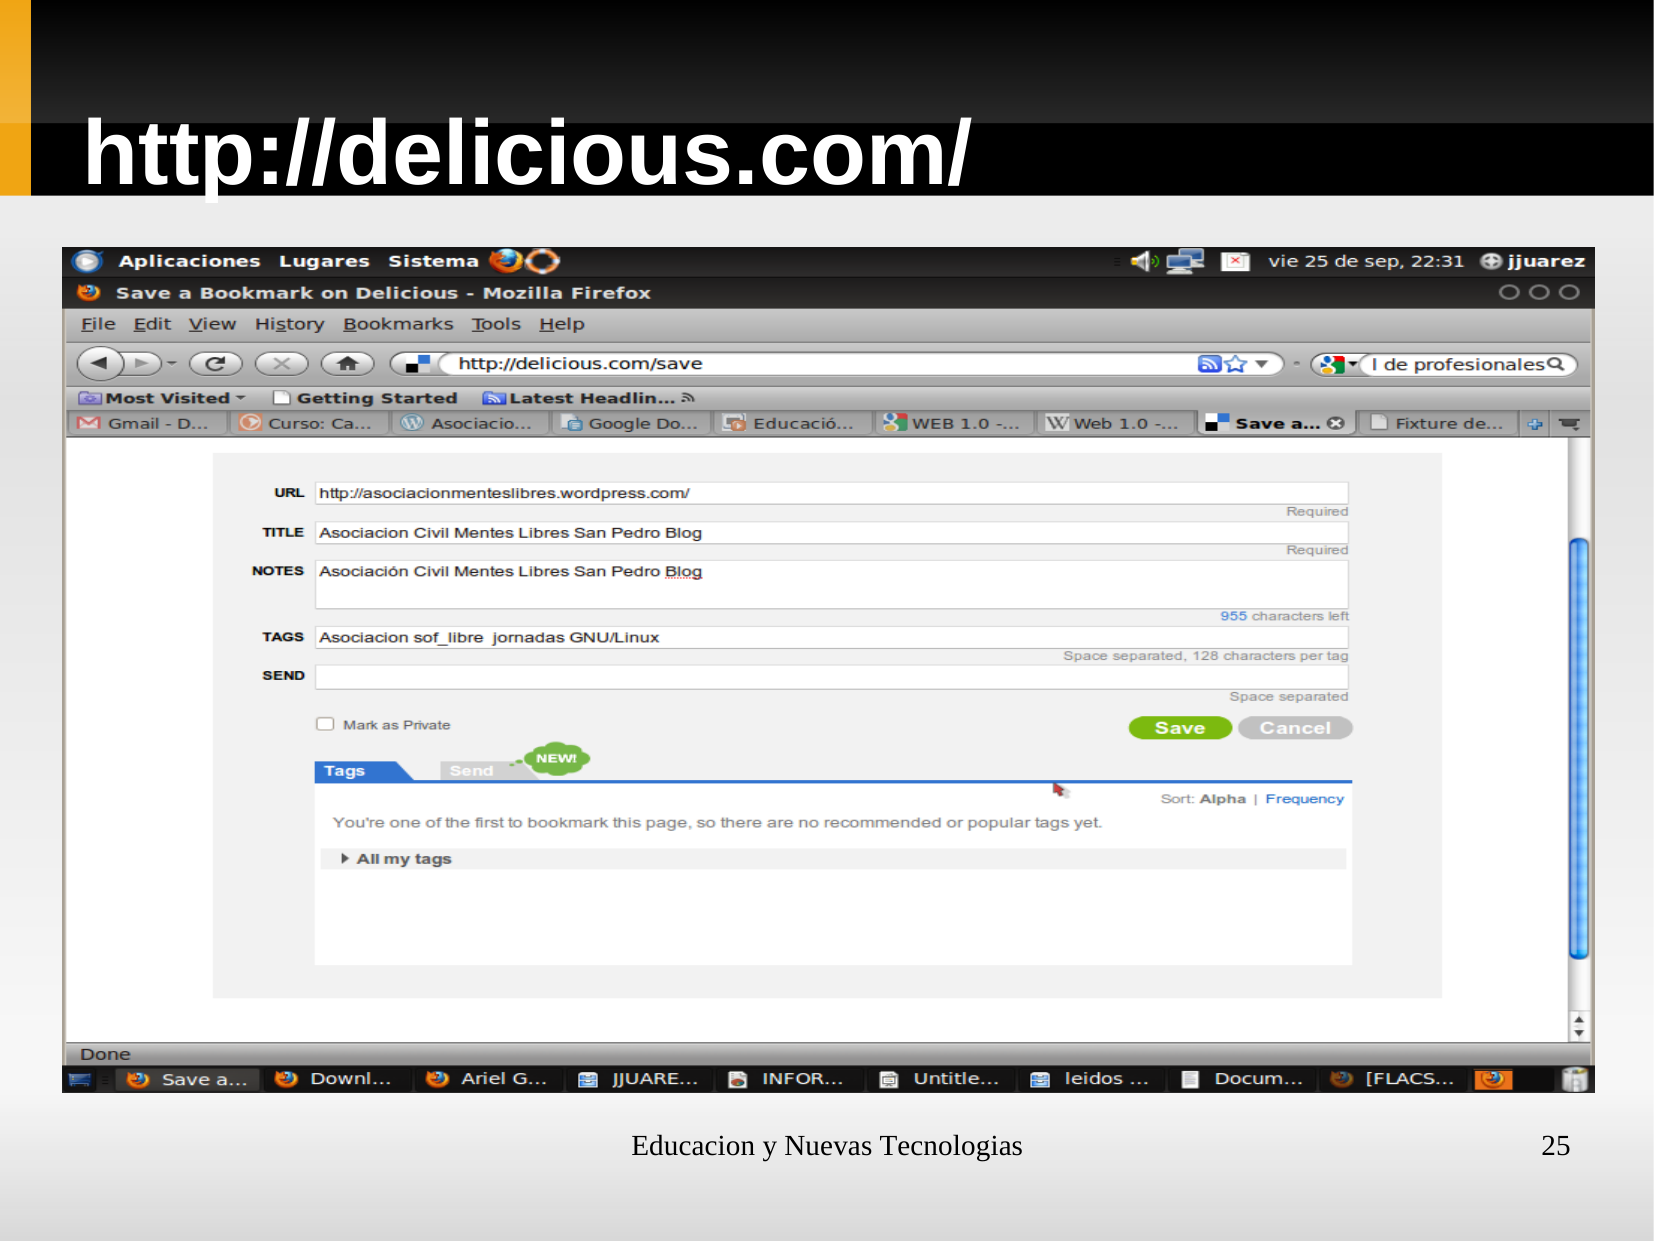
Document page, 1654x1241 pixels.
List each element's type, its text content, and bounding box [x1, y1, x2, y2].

picture [0, 0, 1654, 1241]
title http://delicious.com/ [82, 56, 1571, 247]
